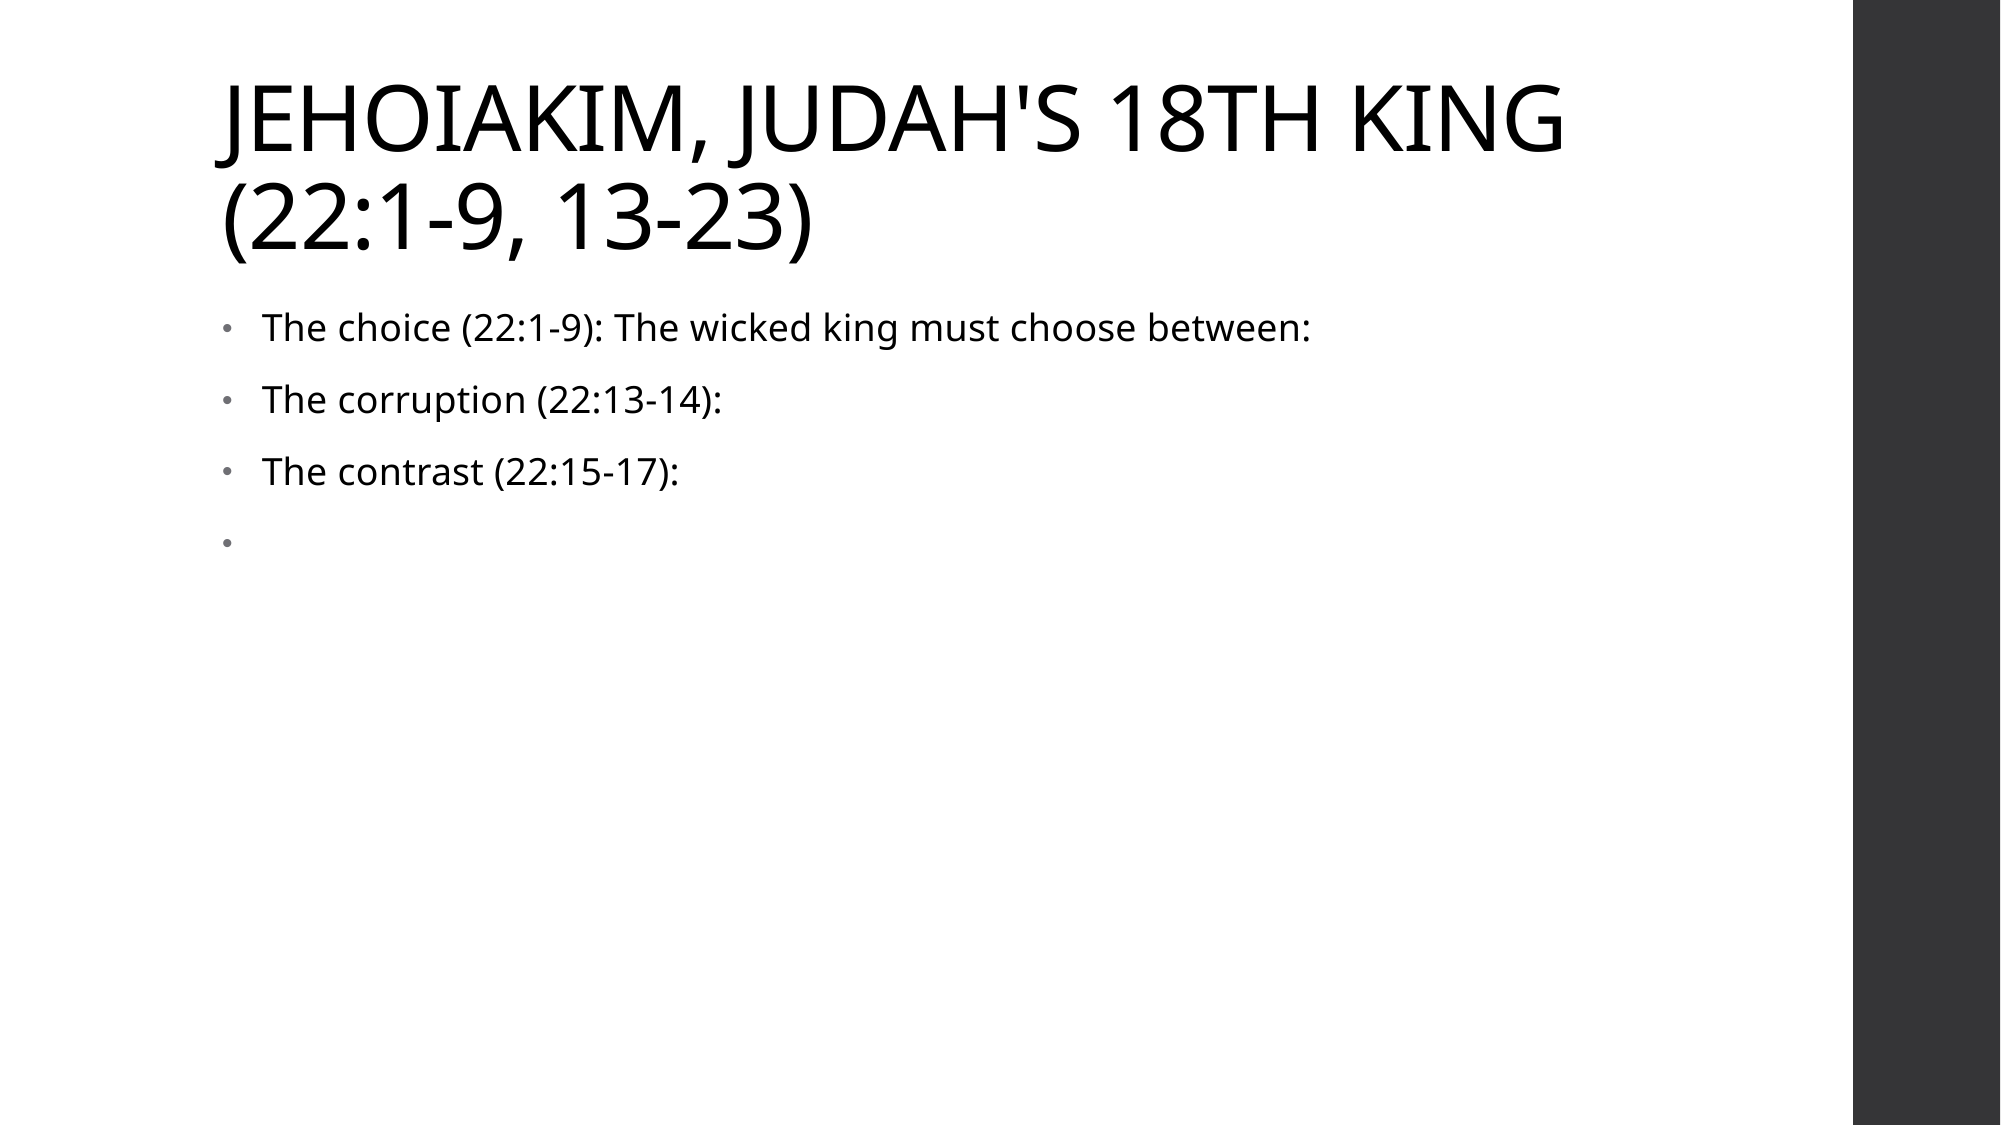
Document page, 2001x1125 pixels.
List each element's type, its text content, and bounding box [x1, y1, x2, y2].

title JEHOIAKIM, JUDAH'S 18TH KING (22:1-9, 13-23) [206, 60, 1797, 278]
list The choice (22:1-9): The wicked king must choose between: The corruption (22:13-14): The contrast (22:15-17): [206, 299, 1617, 1014]
